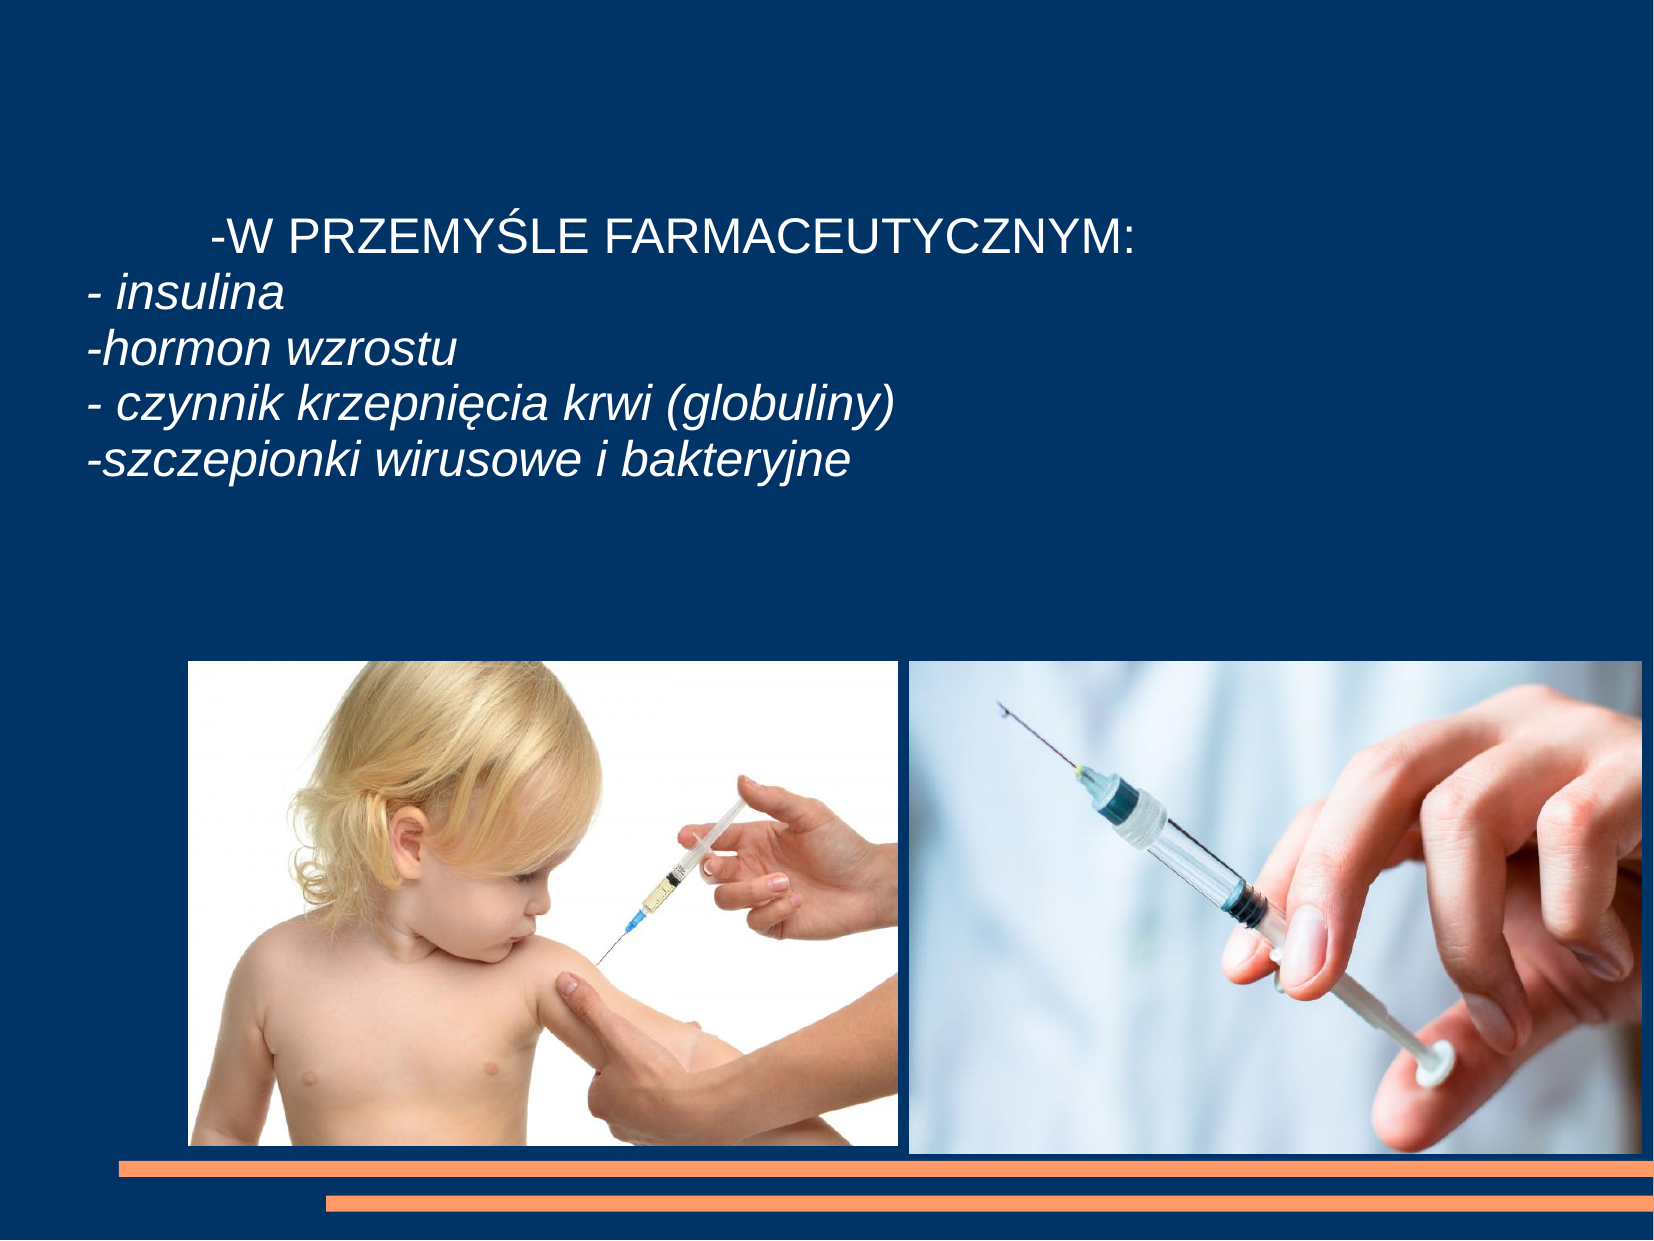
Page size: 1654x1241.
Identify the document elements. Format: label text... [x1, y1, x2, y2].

picture [188, 661, 898, 1146]
text_box -W PRZEMYŚLE FARMACEUTYCZNYM: - insulina -hormon wzrostu - czynnik krzepnięcia krwi (globuliny) -szczepionki wirusowe i bakteryjne [70, 200, 1276, 544]
picture [909, 661, 1642, 1154]
